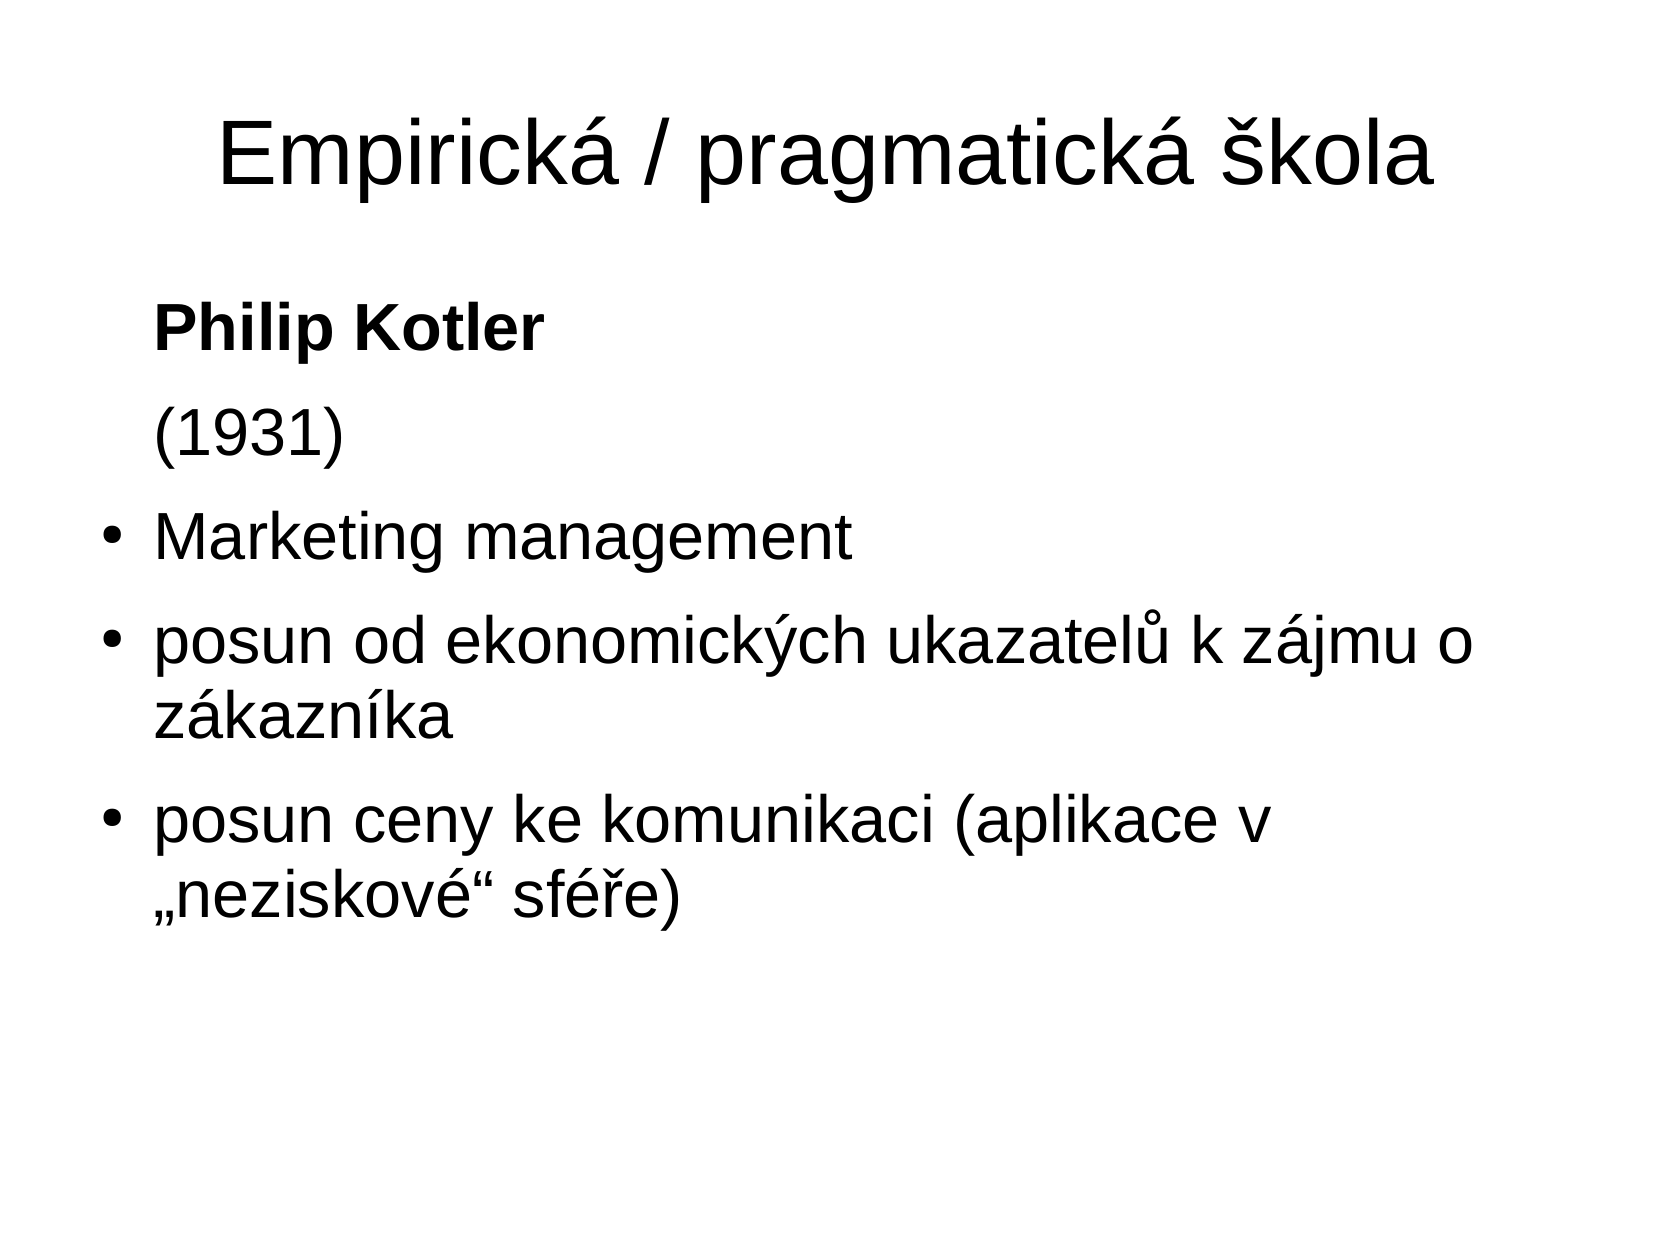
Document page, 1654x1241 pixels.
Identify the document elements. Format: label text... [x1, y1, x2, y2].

title Empirická / pragmatická škola [82, 49, 1571, 257]
list Philip Kotler (1931) Marketing management posun od ekonomických ukazatelů k zájmu o zákazníka posun ceny ke komunikaci (aplikace v „neziskové“ sféře) [82, 290, 1571, 1010]
